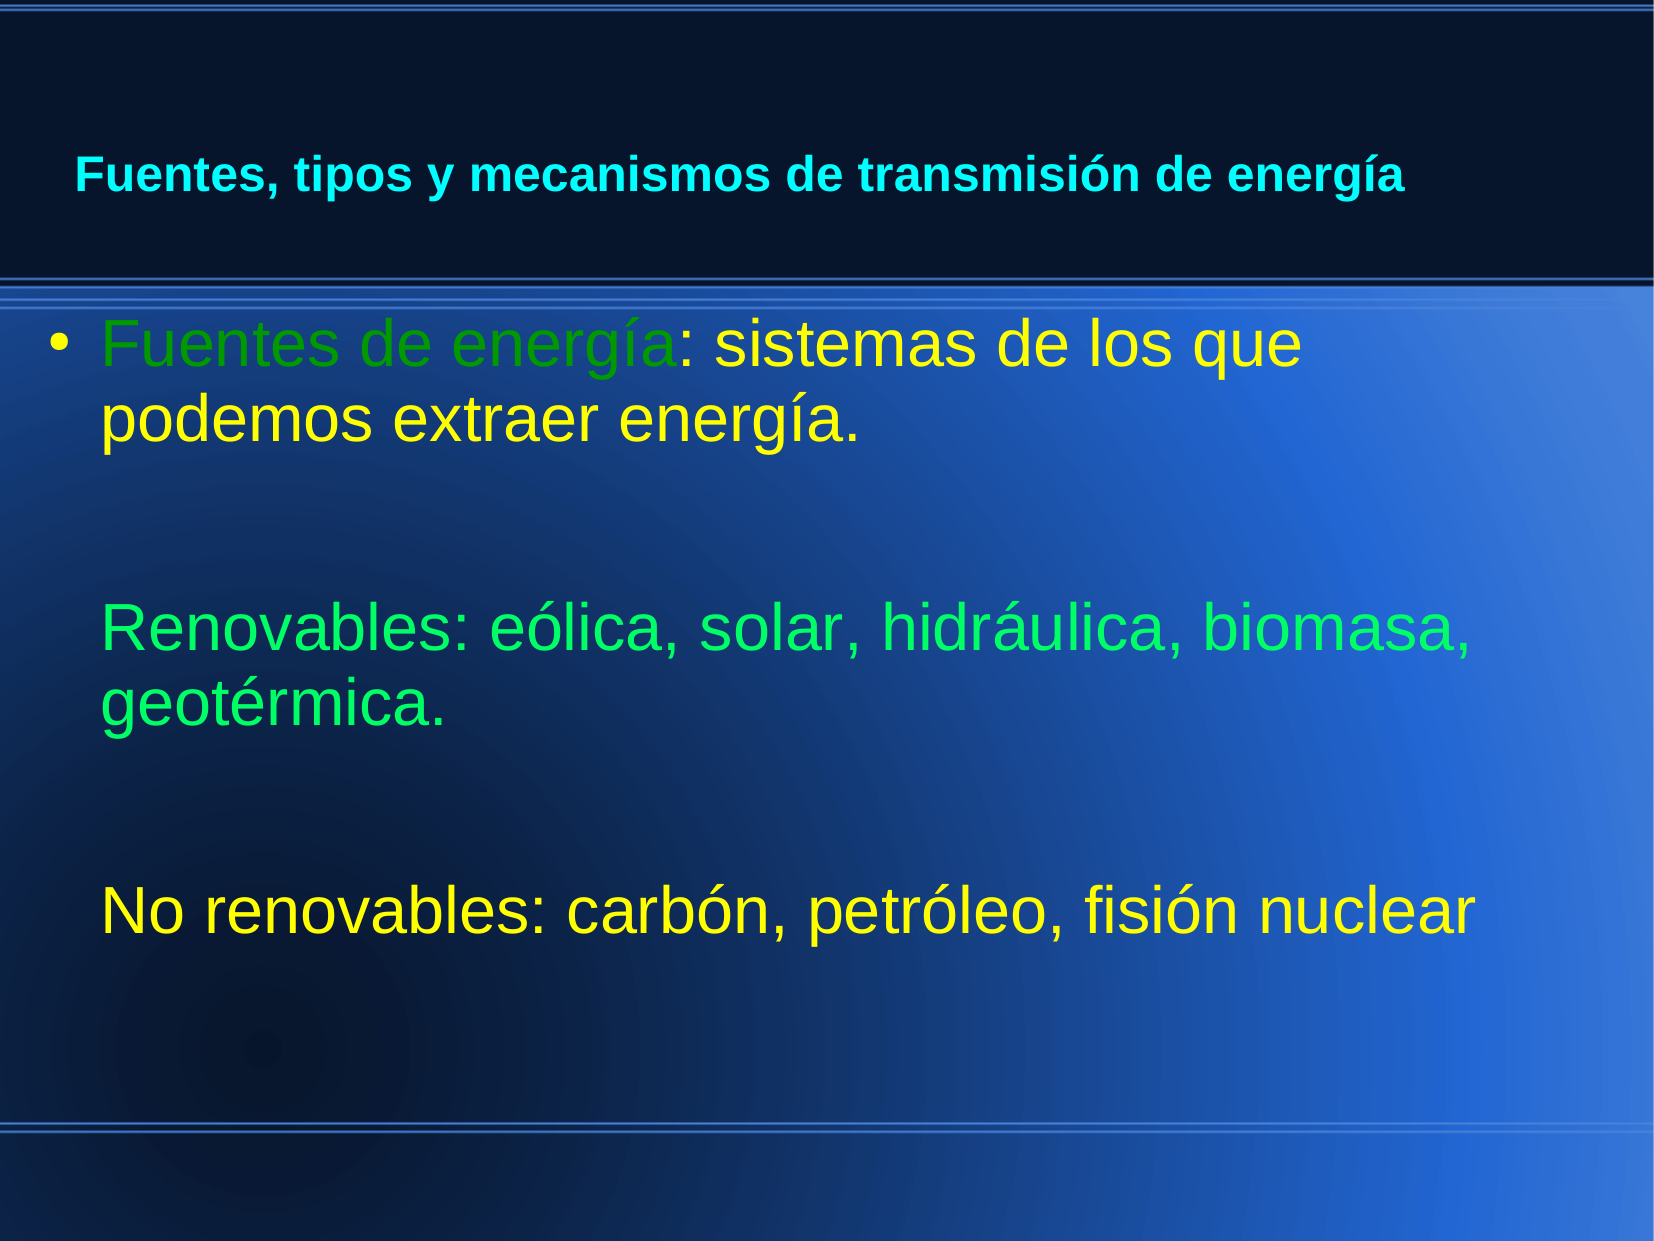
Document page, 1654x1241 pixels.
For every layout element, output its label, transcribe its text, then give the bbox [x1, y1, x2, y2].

title Fuentes, tipos y mecanismos de transmisión de energía [32, 118, 1447, 231]
picture [0, 0, 1654, 1241]
list Fuentes de energía: sistemas de los que podemos extraer energía. Renovables: eólica, solar, hidráulica, biomasa, geotérmica. No renovables: carbón, petróleo, fisión nuclear [29, 306, 1595, 1241]
